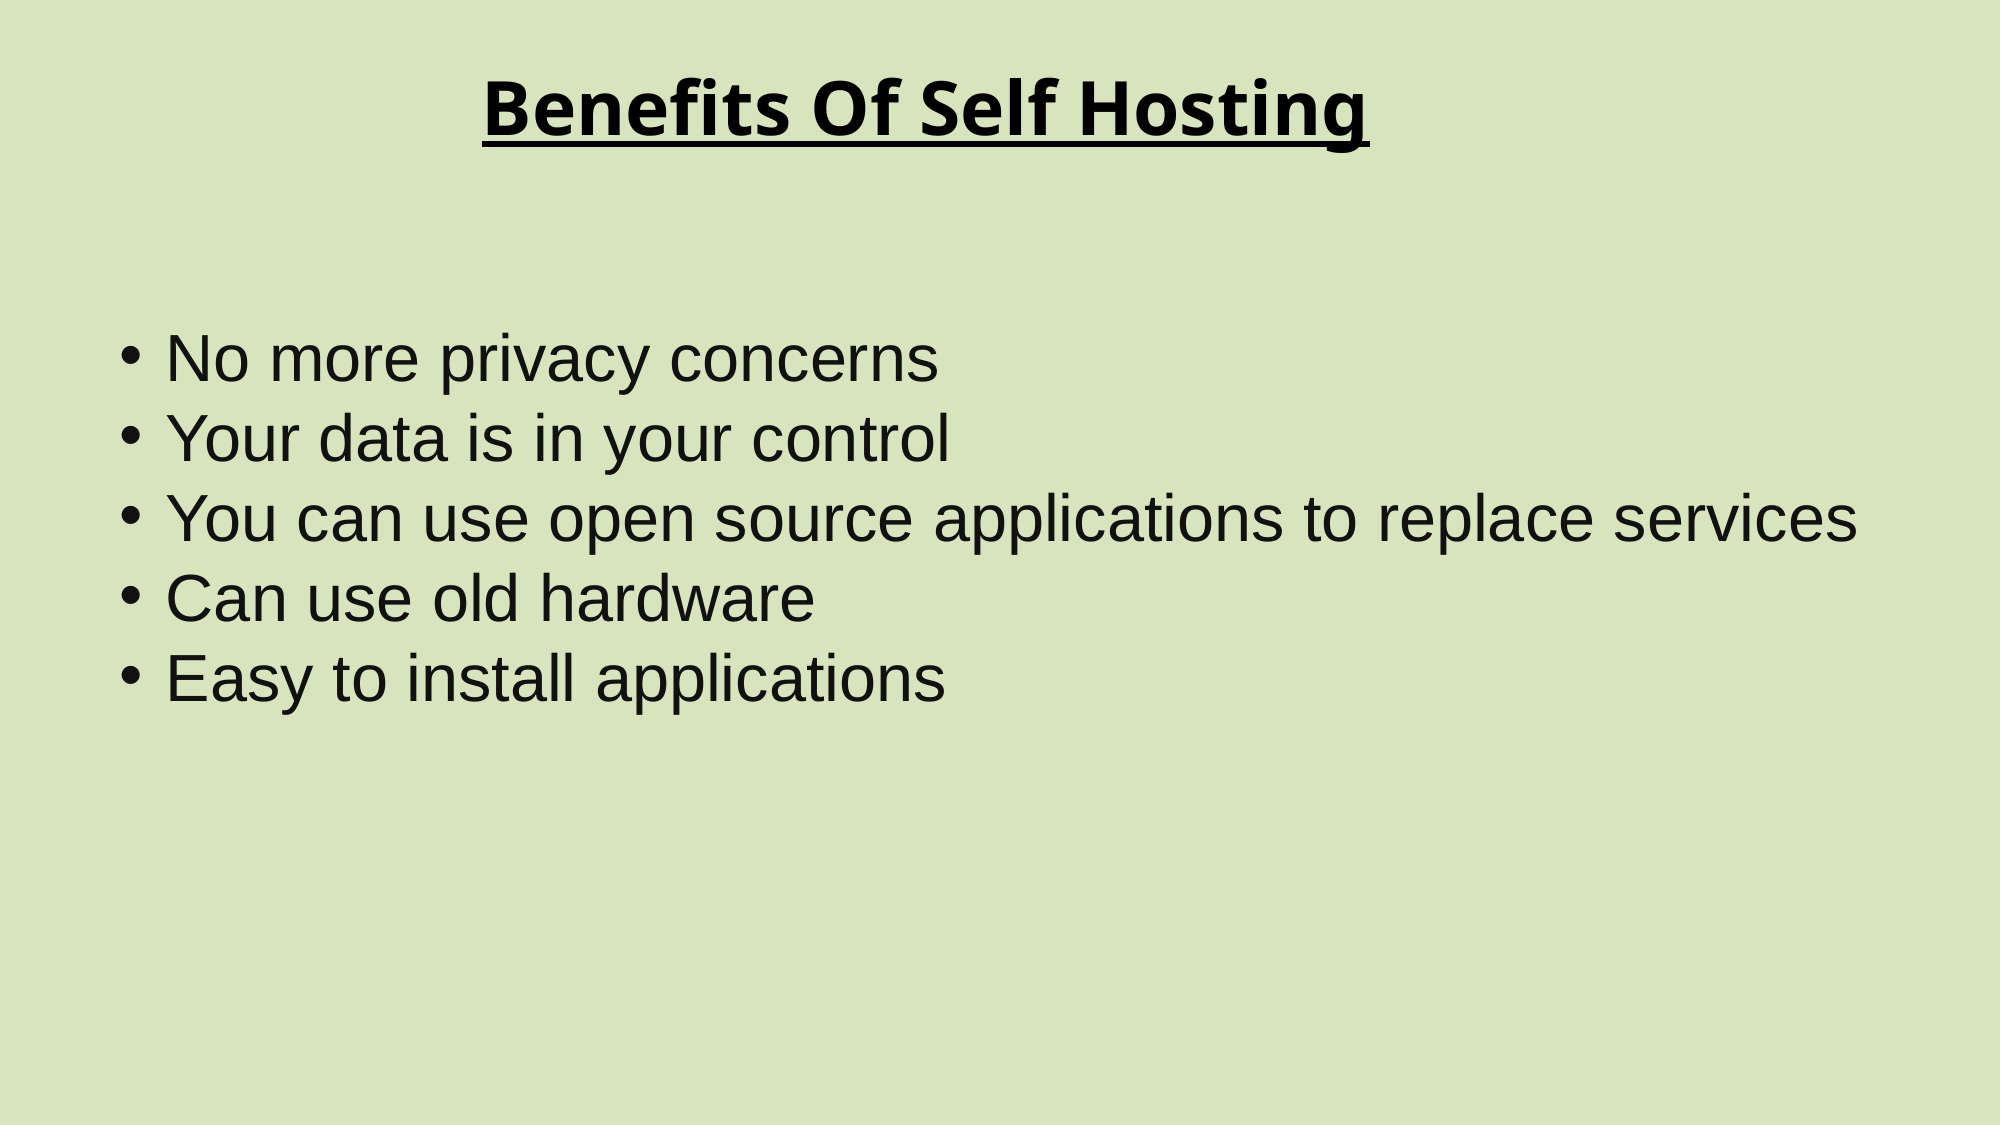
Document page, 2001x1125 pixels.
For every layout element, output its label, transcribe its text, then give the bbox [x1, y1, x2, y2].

text_box No more privacy concerns Your data is in your control You can use open source applications to replace services Can use old hardware Easy to install applications [104, 262, 2000, 882]
text_box Benefits Of Self Hosting [220, 2, 1632, 209]
